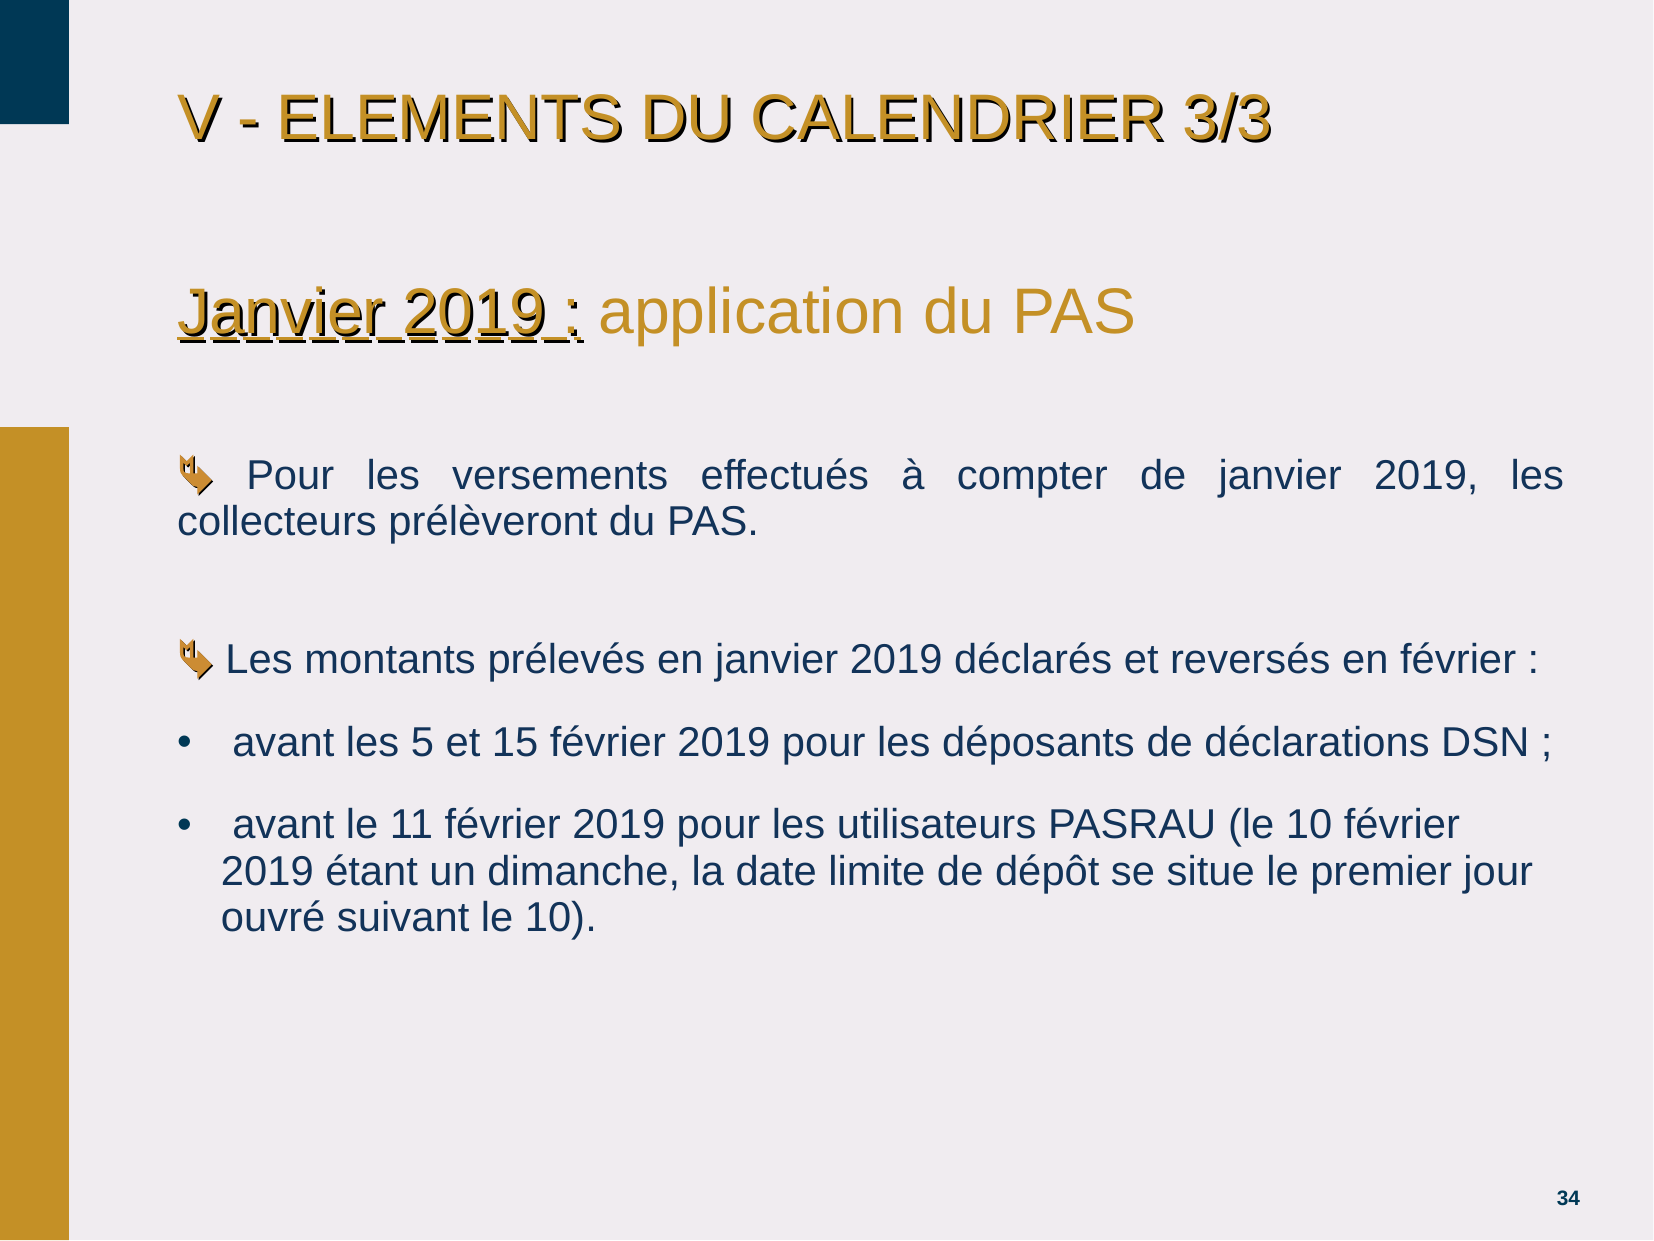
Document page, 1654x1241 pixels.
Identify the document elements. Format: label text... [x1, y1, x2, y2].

list Janvier 2019 : application du PAS  Pour les versements effectués à compter de janvier 2019, les collecteurs prélèveront du PAS.  Les montants prélevés en janvier 2019 déclarés et reversés en février : avant les 5 et 15 février 2019 pour les déposants de déclarations DSN ; avant le 11 février 2019 pour les utilisateurs PASRAU (le 10 février 2019 étant un dimanche, la date limite de dépôt se situe le premier jour ouvré suivant le 10). [177, 279, 1565, 1152]
title V - ELEMENTS DU CALENDRIER 3/3 [177, 59, 1528, 180]
text_box <numéro> [1429, 1181, 1595, 1220]
